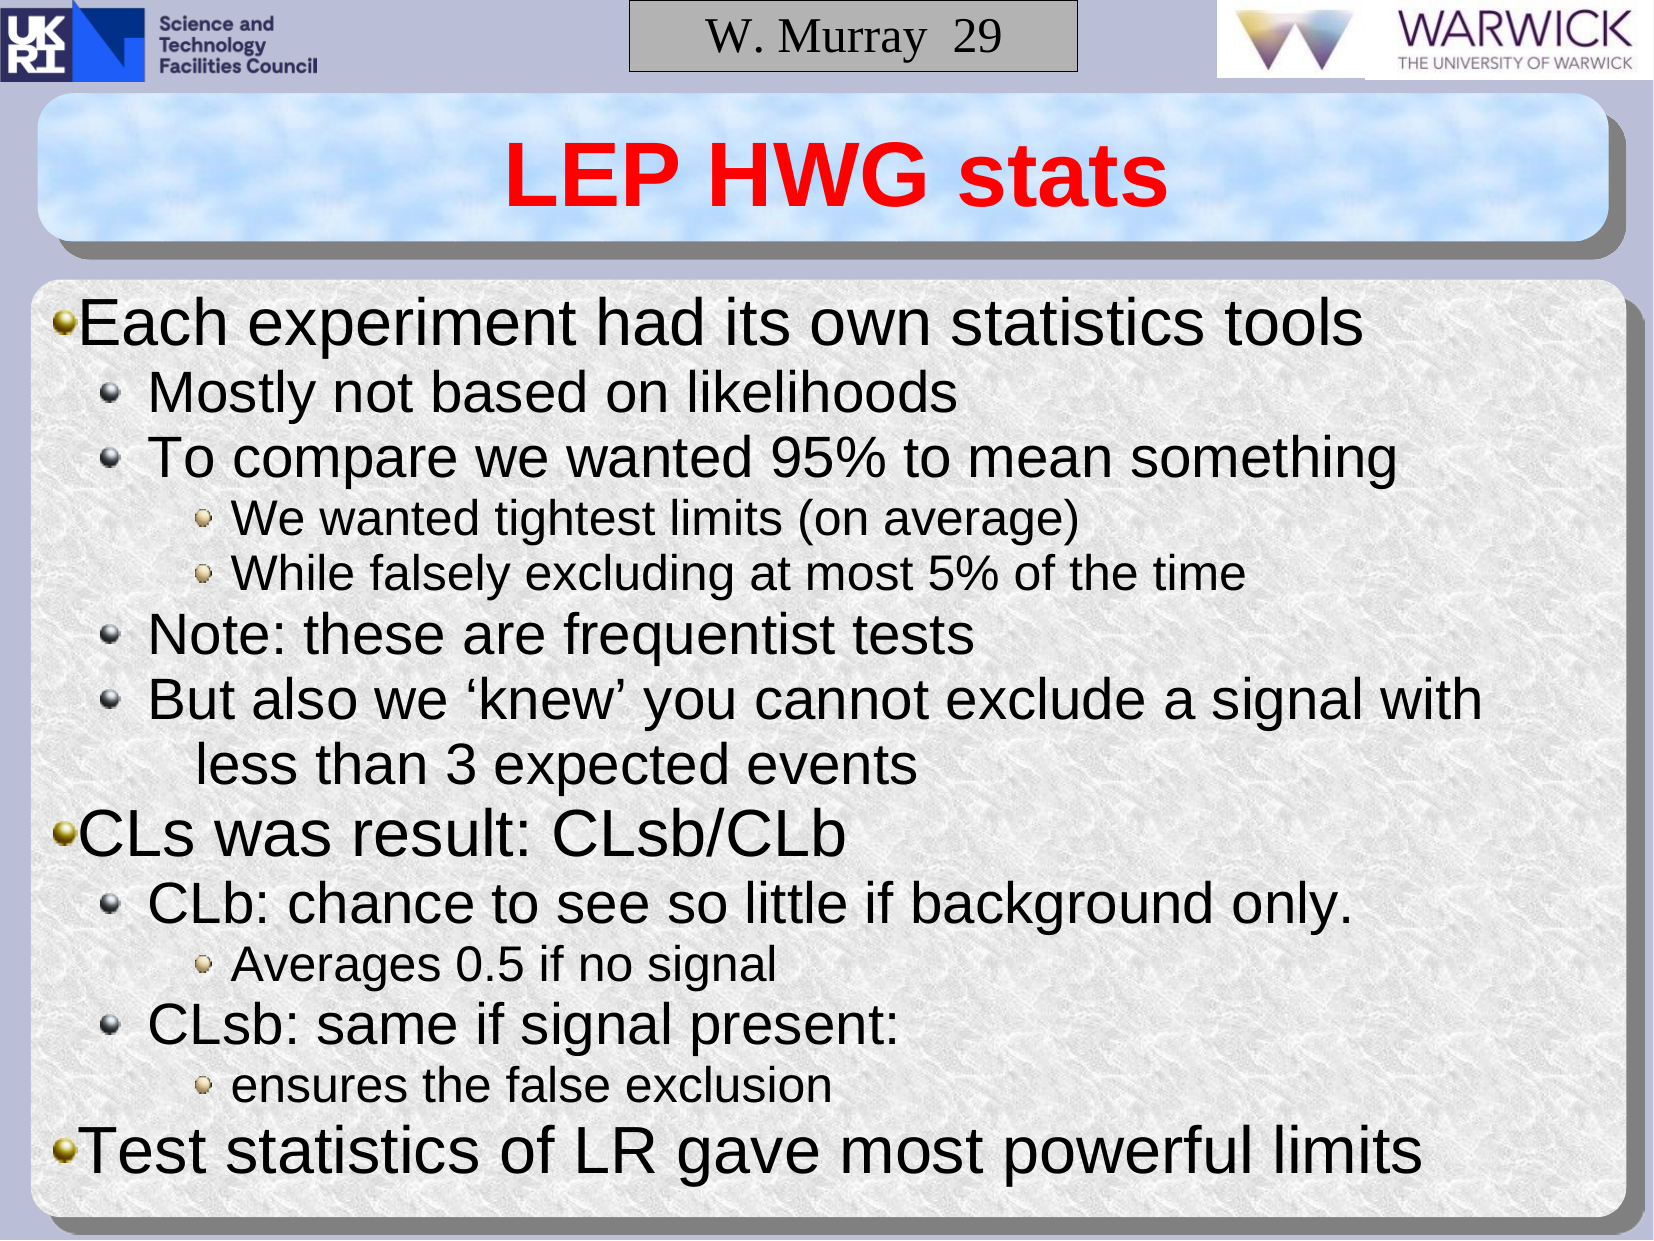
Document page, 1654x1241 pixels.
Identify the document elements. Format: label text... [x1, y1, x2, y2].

list Each experiment had its own statistics tools Mostly not based on likelihoods To compare we wanted 95% to mean something We wanted tightest limits (on average) While falsely excluding at most 5% of the time Note: these are frequentist tests But also we ‘knew’ you cannot exclude a signal with less than 3 expected events CLs was result: CLsb/CLb CLb: chance to see so little if background only. Averages 0.5 if no signal CLsb: same if signal present: ensures the false exclusion Test statistics of LR gave most powerful limits [53, 285, 1588, 1193]
picture [0, 0, 317, 82]
picture [1217, 0, 1654, 80]
picture [30, 279, 1627, 1218]
title LEP HWG stats [90, 101, 1584, 249]
picture [37, 93, 1609, 242]
